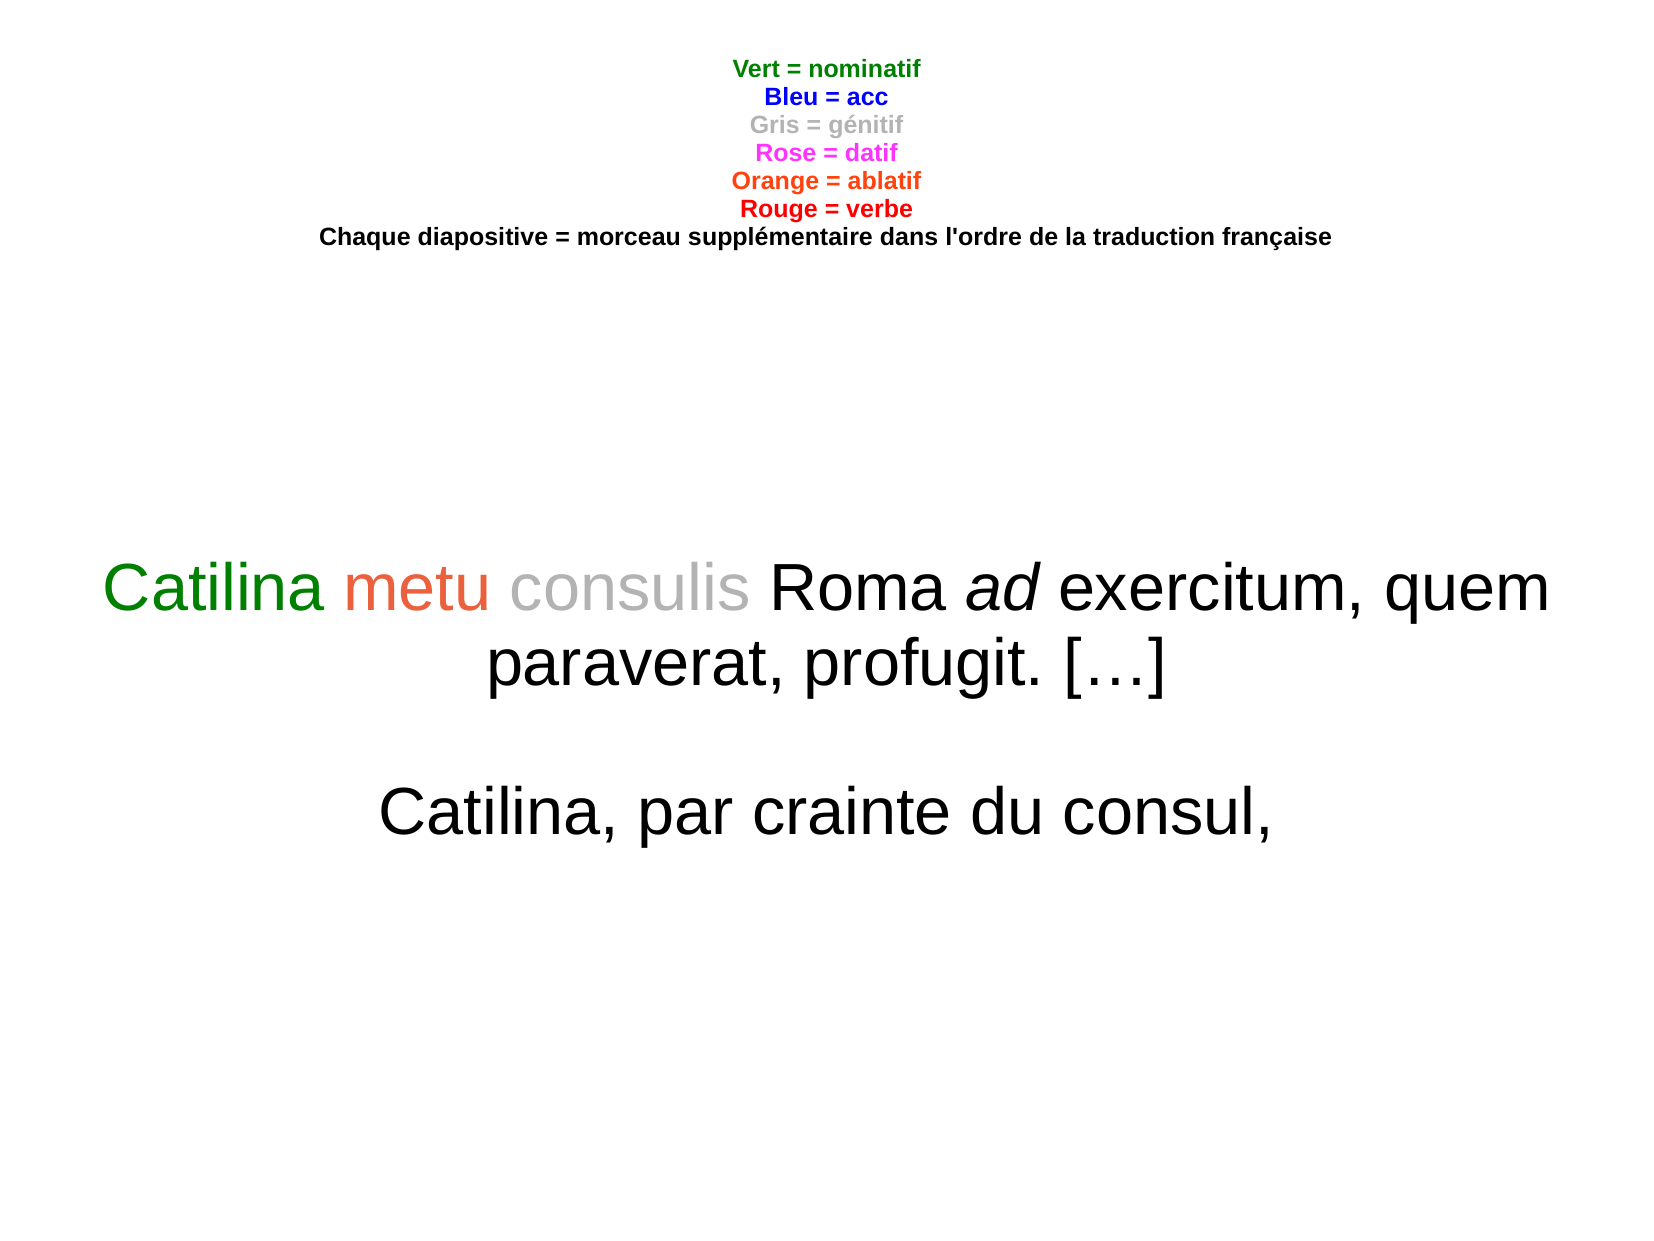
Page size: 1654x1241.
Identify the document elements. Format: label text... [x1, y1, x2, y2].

title Vert = nominatif Bleu = acc Gris = génitif Rose = datif Orange = ablatif Rouge = verbe Chaque diapositive = morceau supplémentaire dans l'ordre de la traduction française [82, 49, 1571, 257]
subtitle Catilina metu consulis Roma ad exercitum, quem paraverat, profugit. […] Catilina, par crainte du consul, [82, 290, 1571, 1109]
